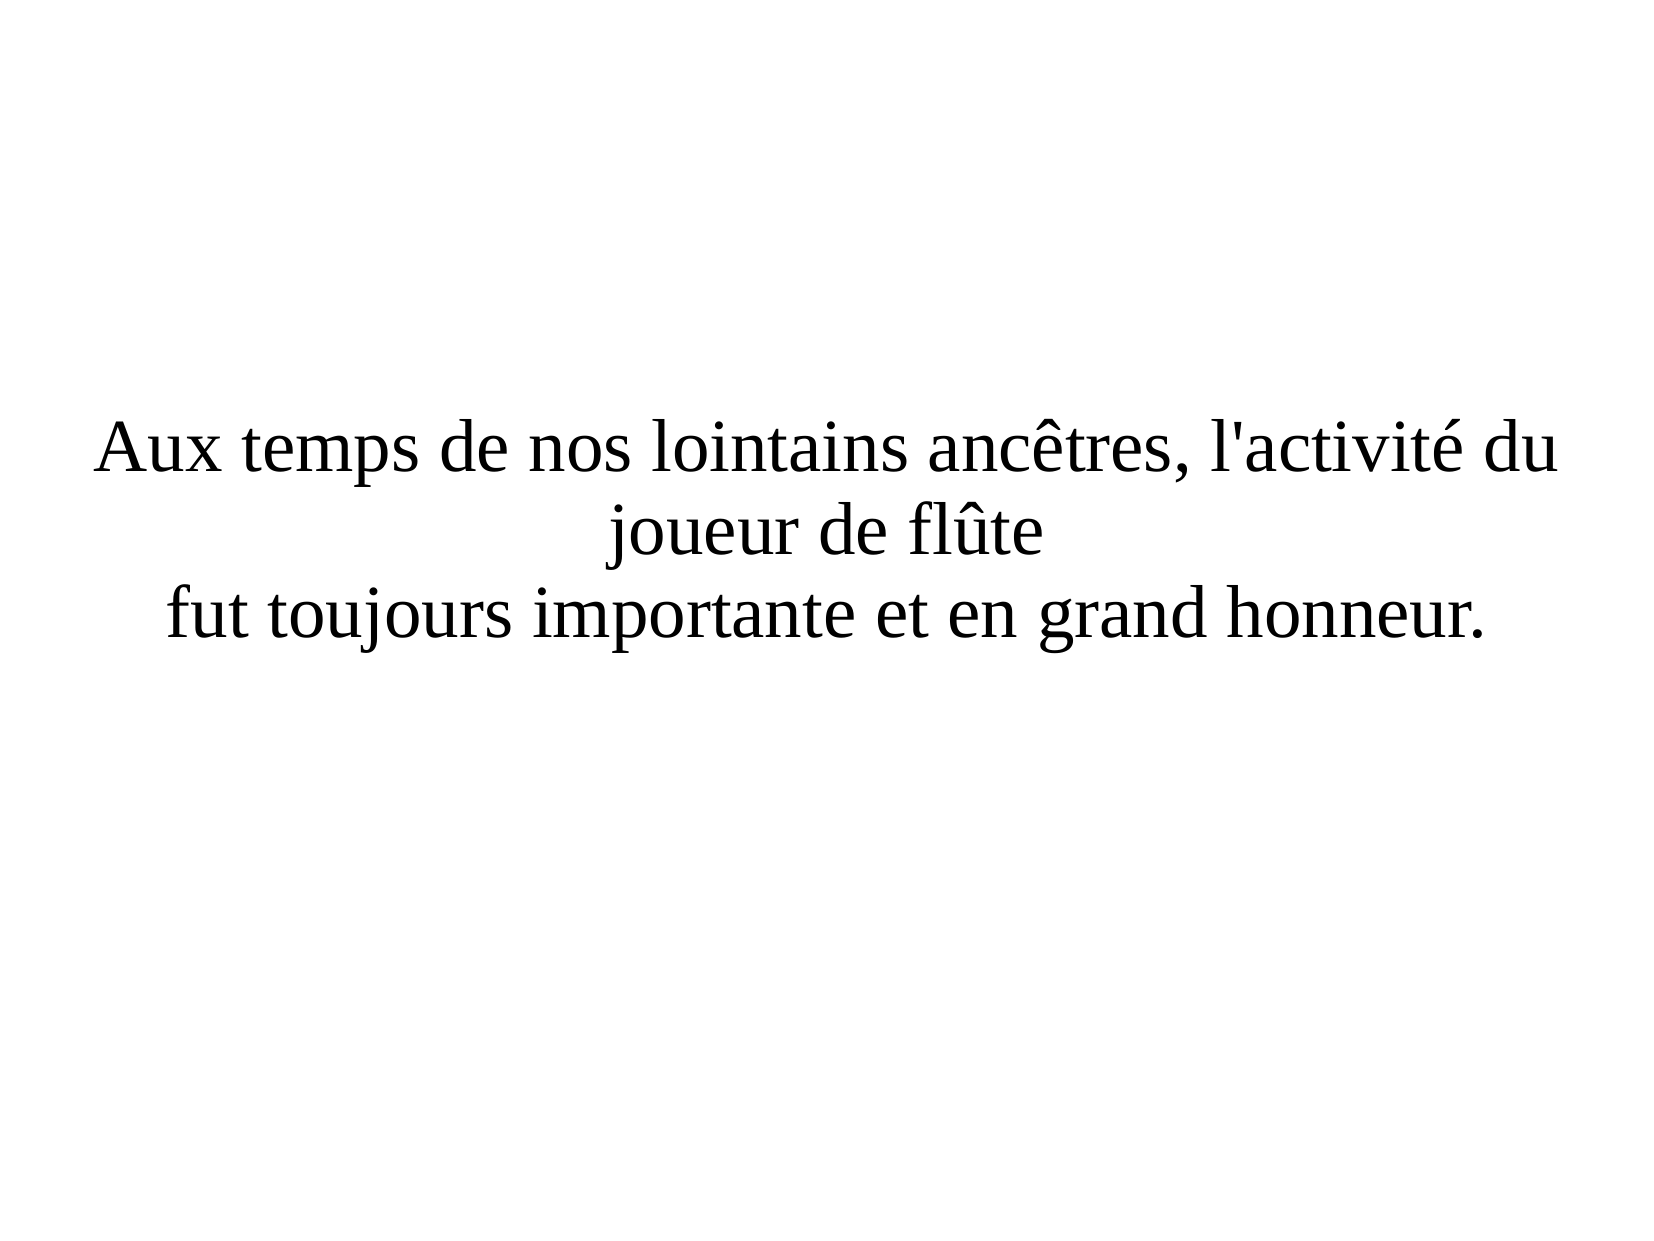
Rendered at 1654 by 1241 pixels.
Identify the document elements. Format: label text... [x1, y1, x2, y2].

subtitle Aux temps de nos lointains ancêtres, l'activité du joueur de flûte fut toujours importante et en grand honneur. [82, 49, 1571, 1010]
